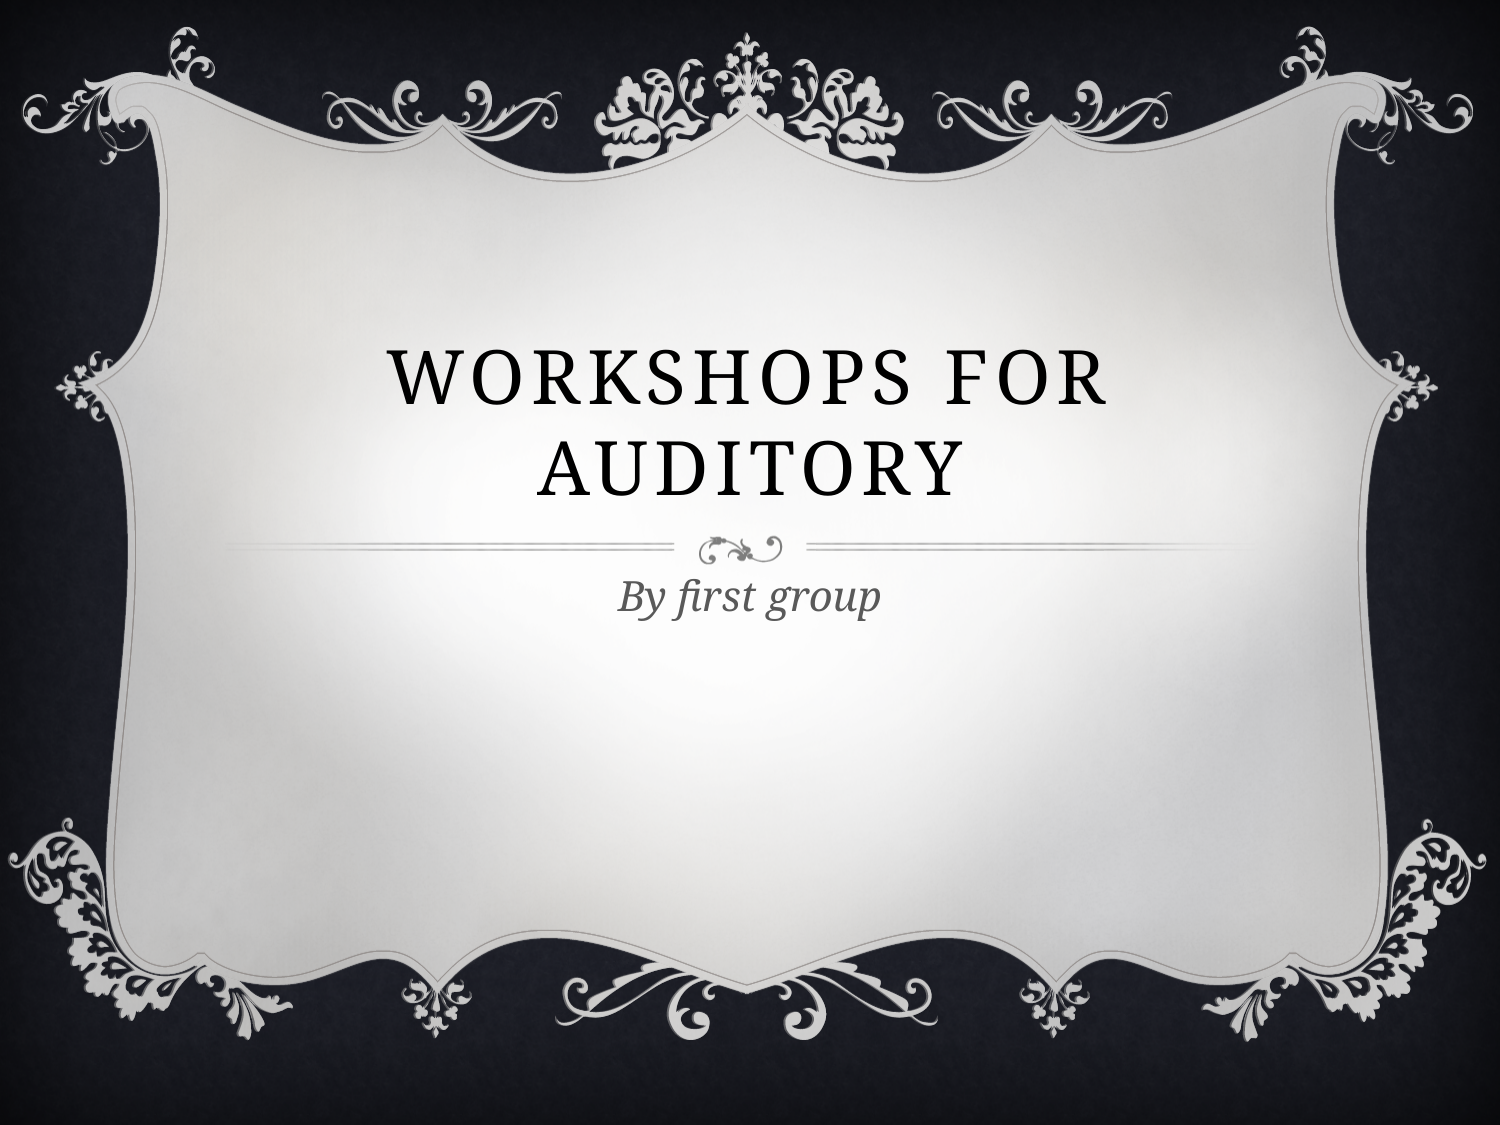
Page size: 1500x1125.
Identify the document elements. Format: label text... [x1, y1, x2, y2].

title Workshops for auditory [225, 305, 1275, 518]
picture [0, 0, 1500, 1125]
subtitle By first group [225, 562, 1275, 688]
